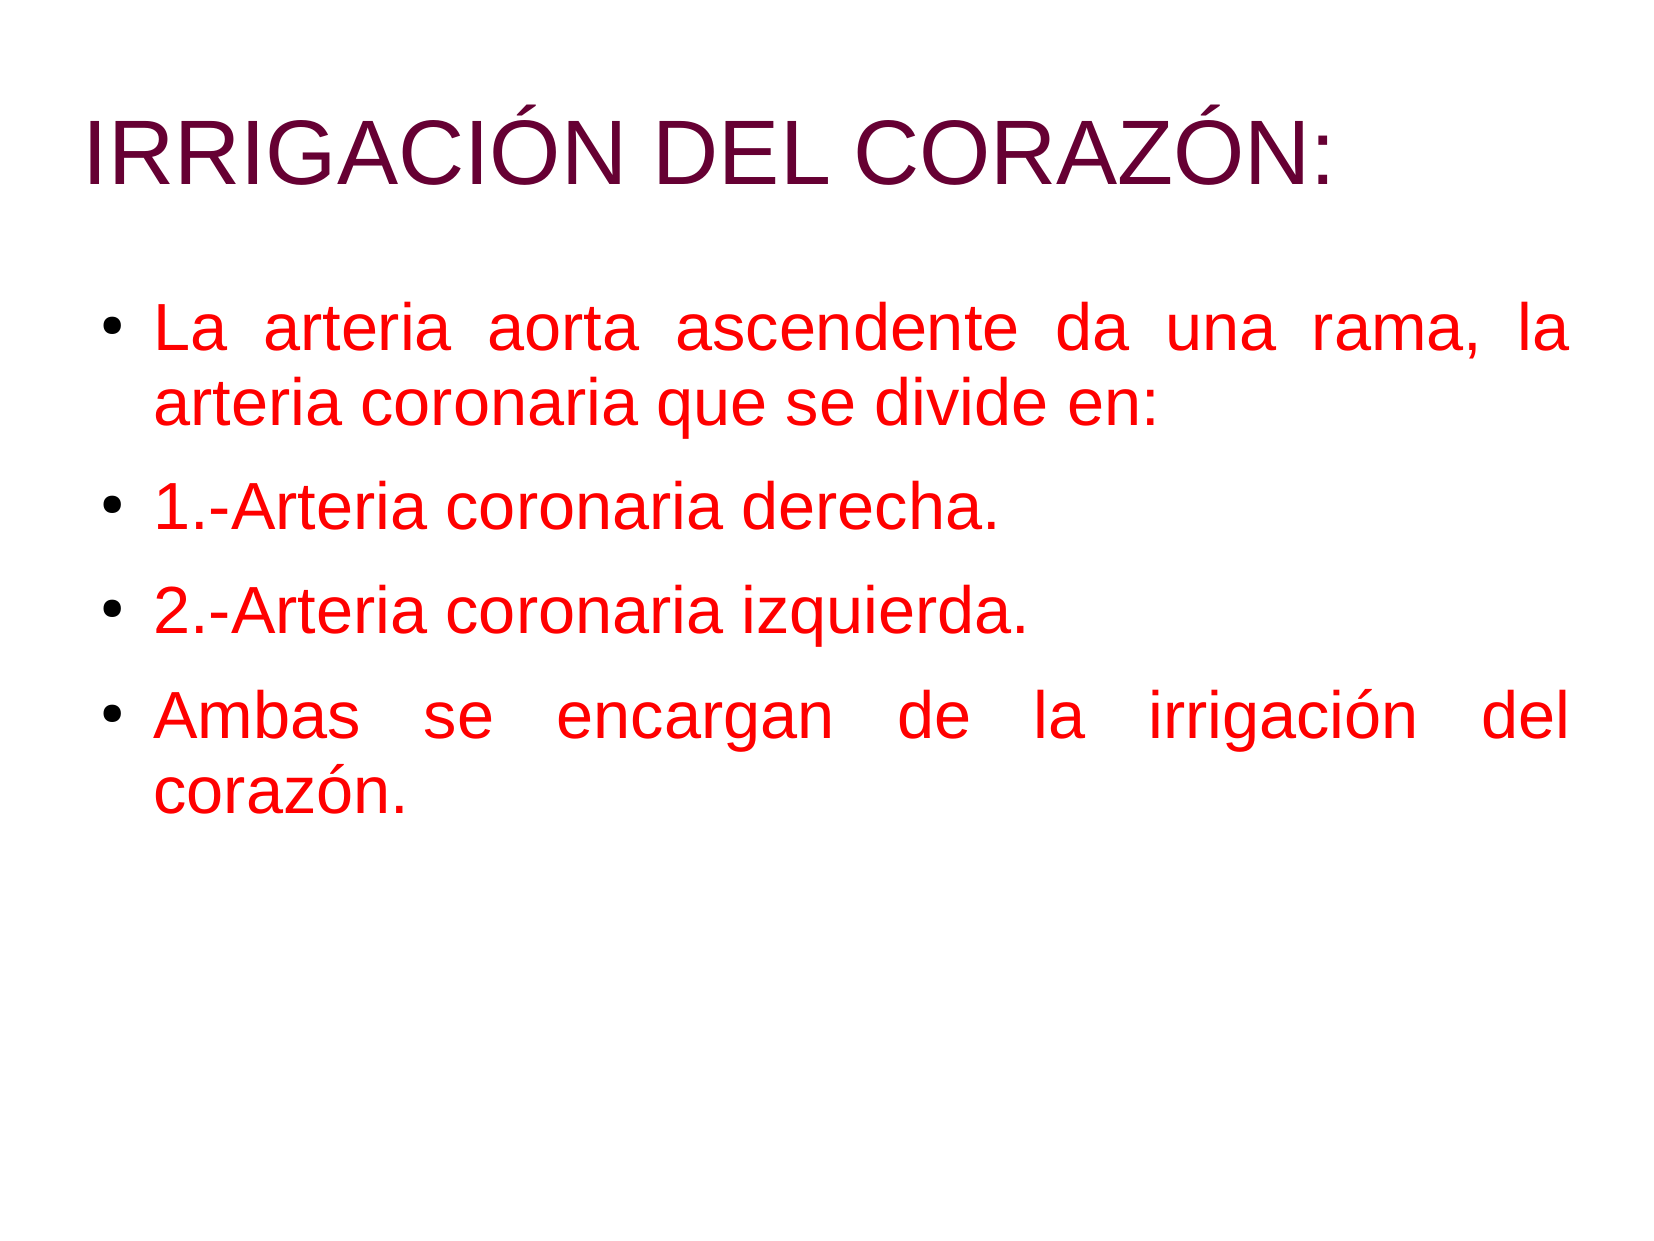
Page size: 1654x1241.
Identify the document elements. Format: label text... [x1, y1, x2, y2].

title IRRIGACIÓN DEL CORAZÓN: [82, 49, 1571, 257]
list La arteria aorta ascendente da una rama, la arteria coronaria que se divide en: 1.-Arteria coronaria derecha. 2.-Arteria coronaria izquierda. Ambas se encargan de la irrigación del corazón. [82, 290, 1571, 1010]
